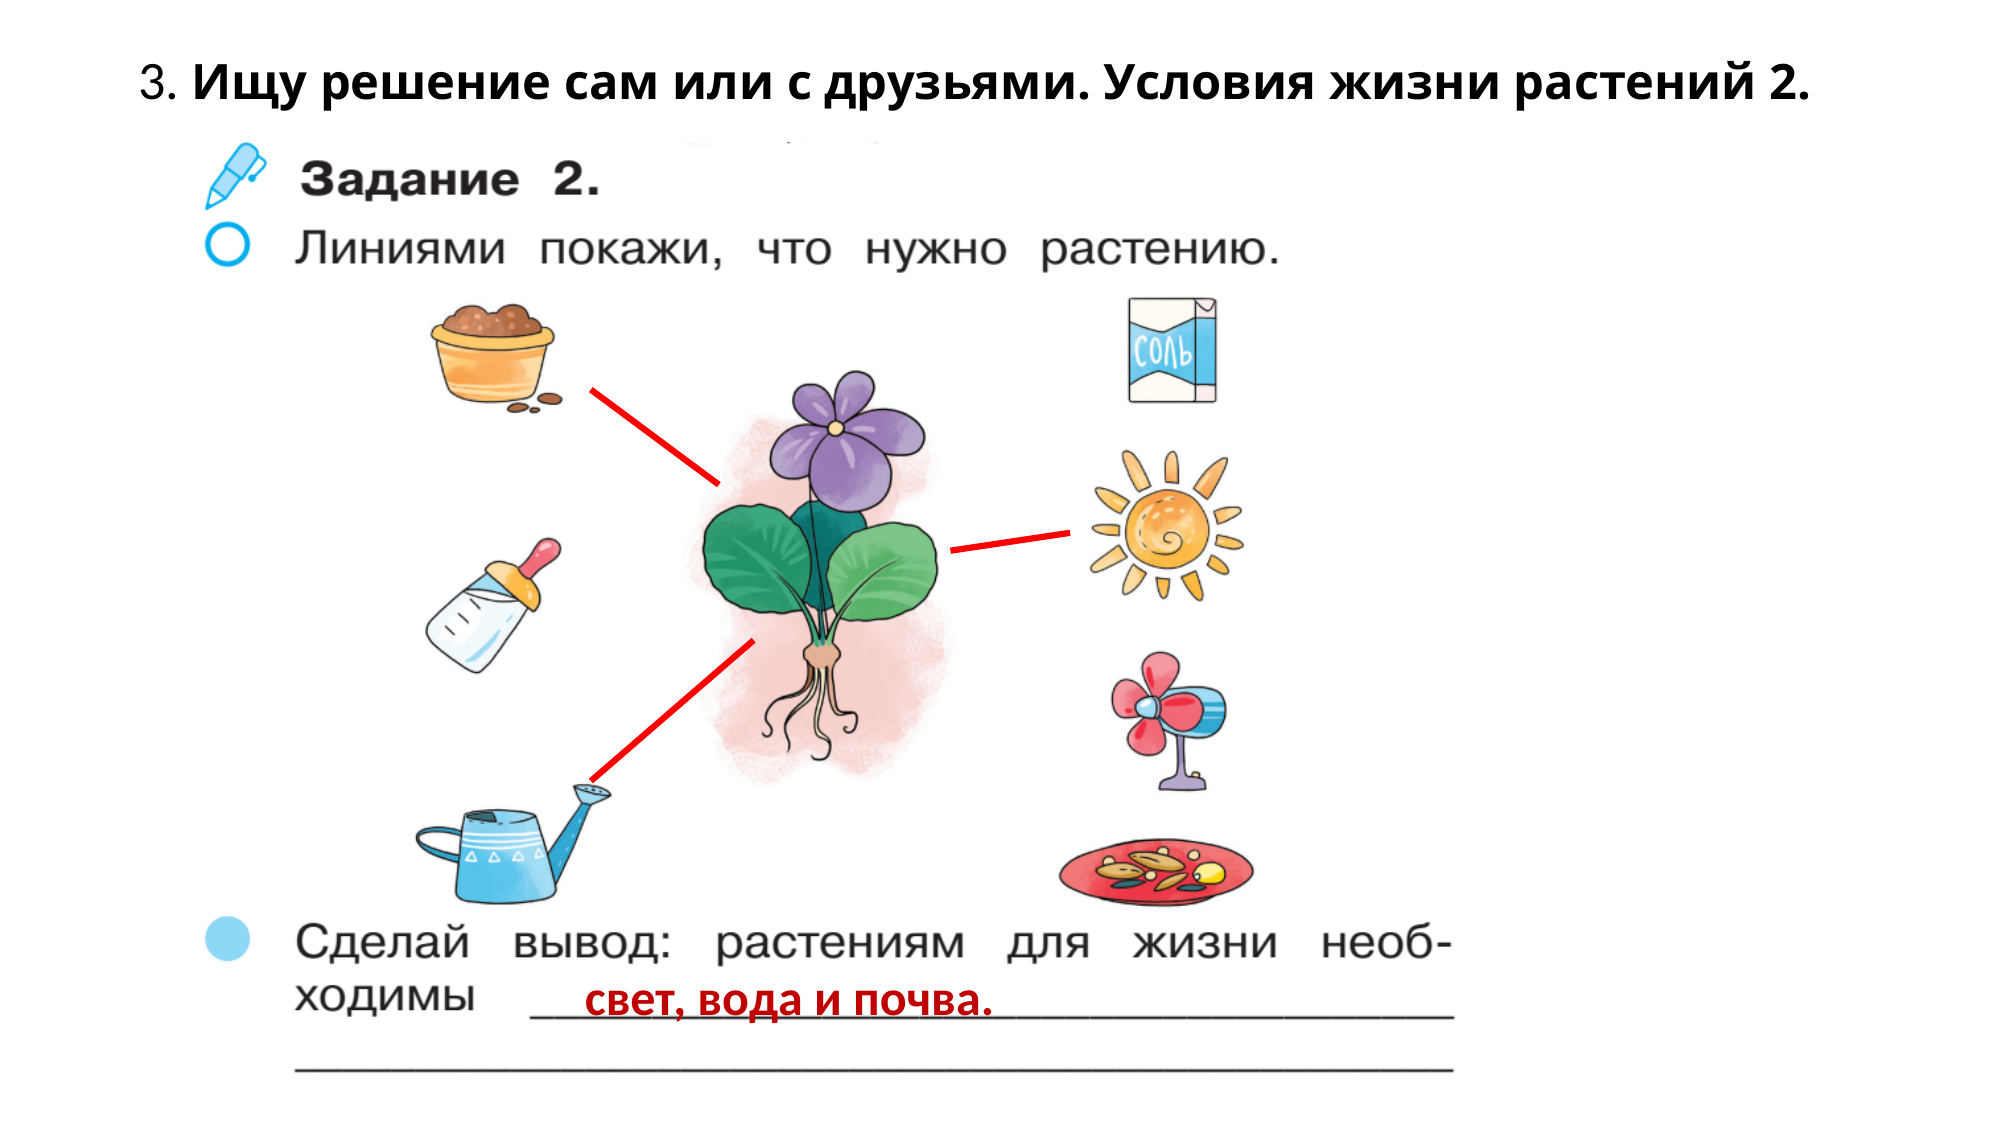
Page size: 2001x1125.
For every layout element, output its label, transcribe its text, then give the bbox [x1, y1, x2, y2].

text_box свет, вода и почва. [570, 958, 1010, 1034]
picture [160, 142, 1508, 1087]
title 3. Ищу решение сам или с друзьями. Условия жизни растений 2. [123, 38, 1972, 125]
